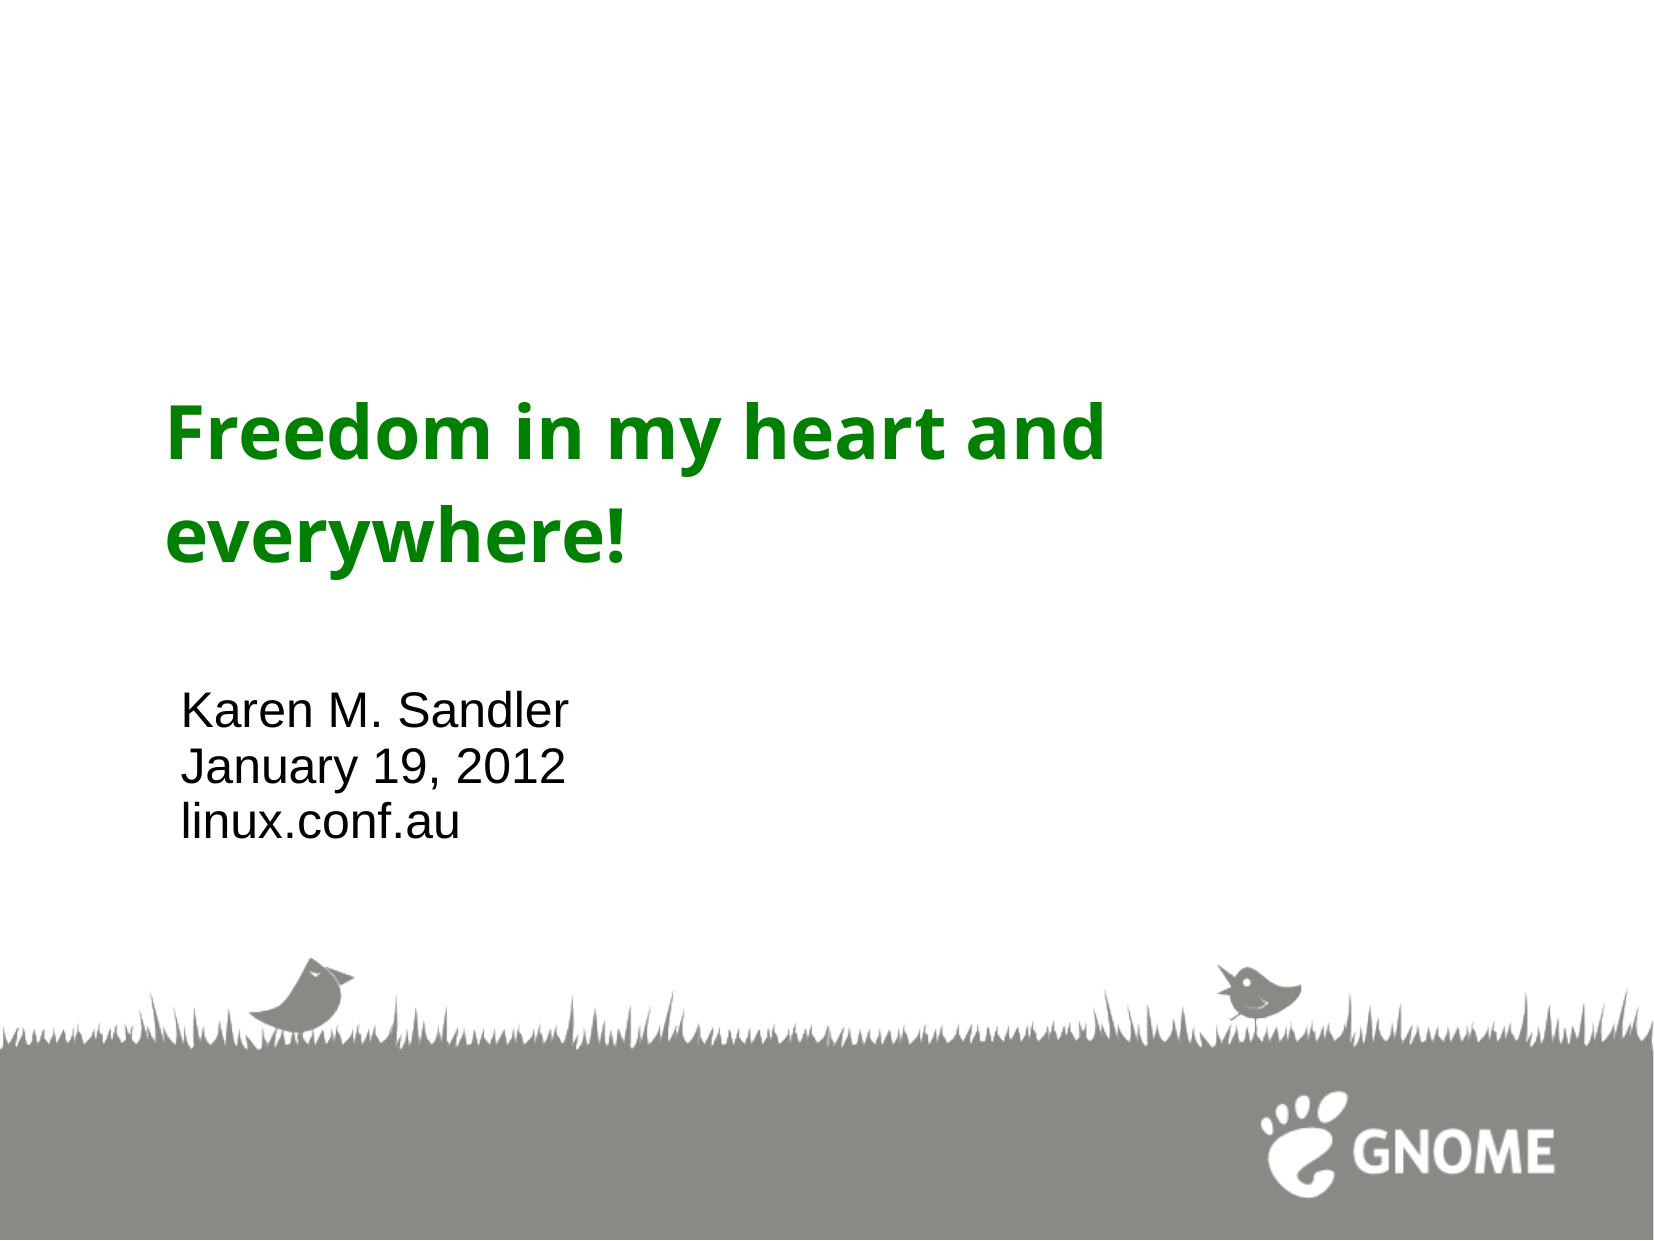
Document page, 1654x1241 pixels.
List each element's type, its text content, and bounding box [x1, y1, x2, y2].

text_box Karen M. Sandler January 19, 2012 linux.conf.au [165, 674, 751, 901]
text_box Freedom in my heart and everywhere! [150, 372, 1538, 589]
picture [0, 0, 1654, 1241]
